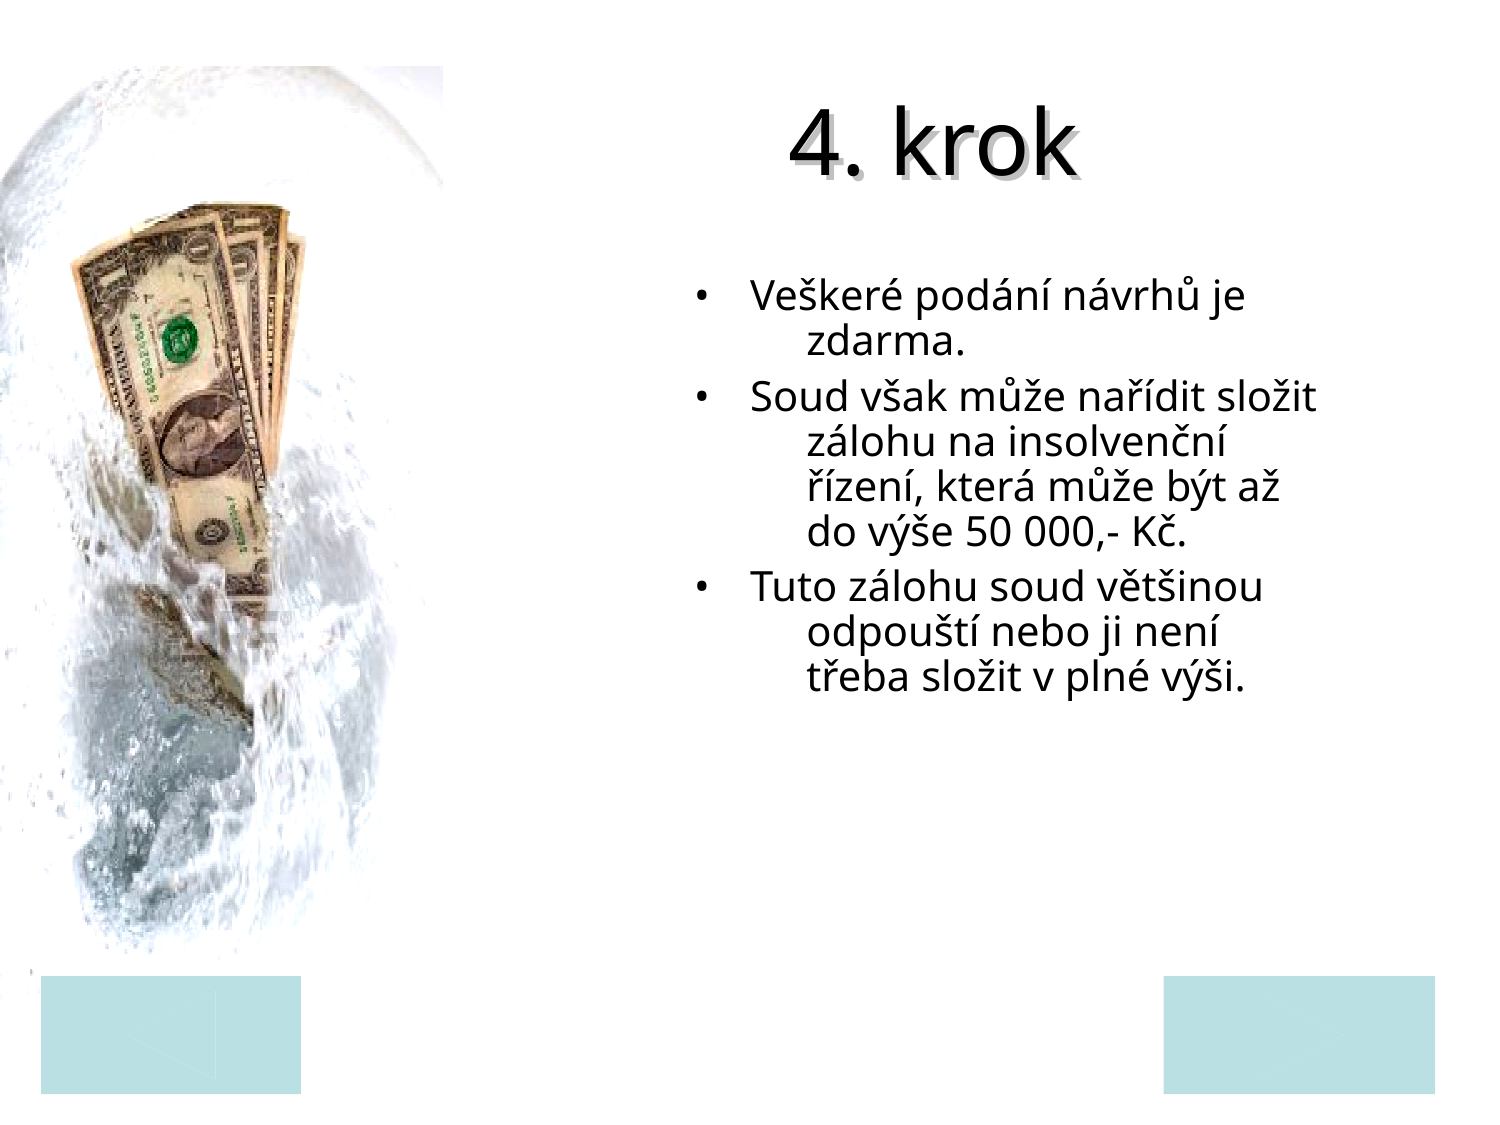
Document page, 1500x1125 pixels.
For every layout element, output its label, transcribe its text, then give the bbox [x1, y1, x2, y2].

text_box [1163, 976, 1436, 1095]
picture [0, 66, 443, 1047]
text_box 4. krok [442, 45, 1426, 233]
text_box Veškeré podání návrhů je zdarma. Soud však může nařídit složit zálohu na insolvenční řízení, která může být až do výše 50 000,- Kč. Tuto zálohu soud většinou odpouští nebo ji není třeba složit v plné výši. [679, 267, 1342, 1010]
text_box [41, 976, 301, 1095]
